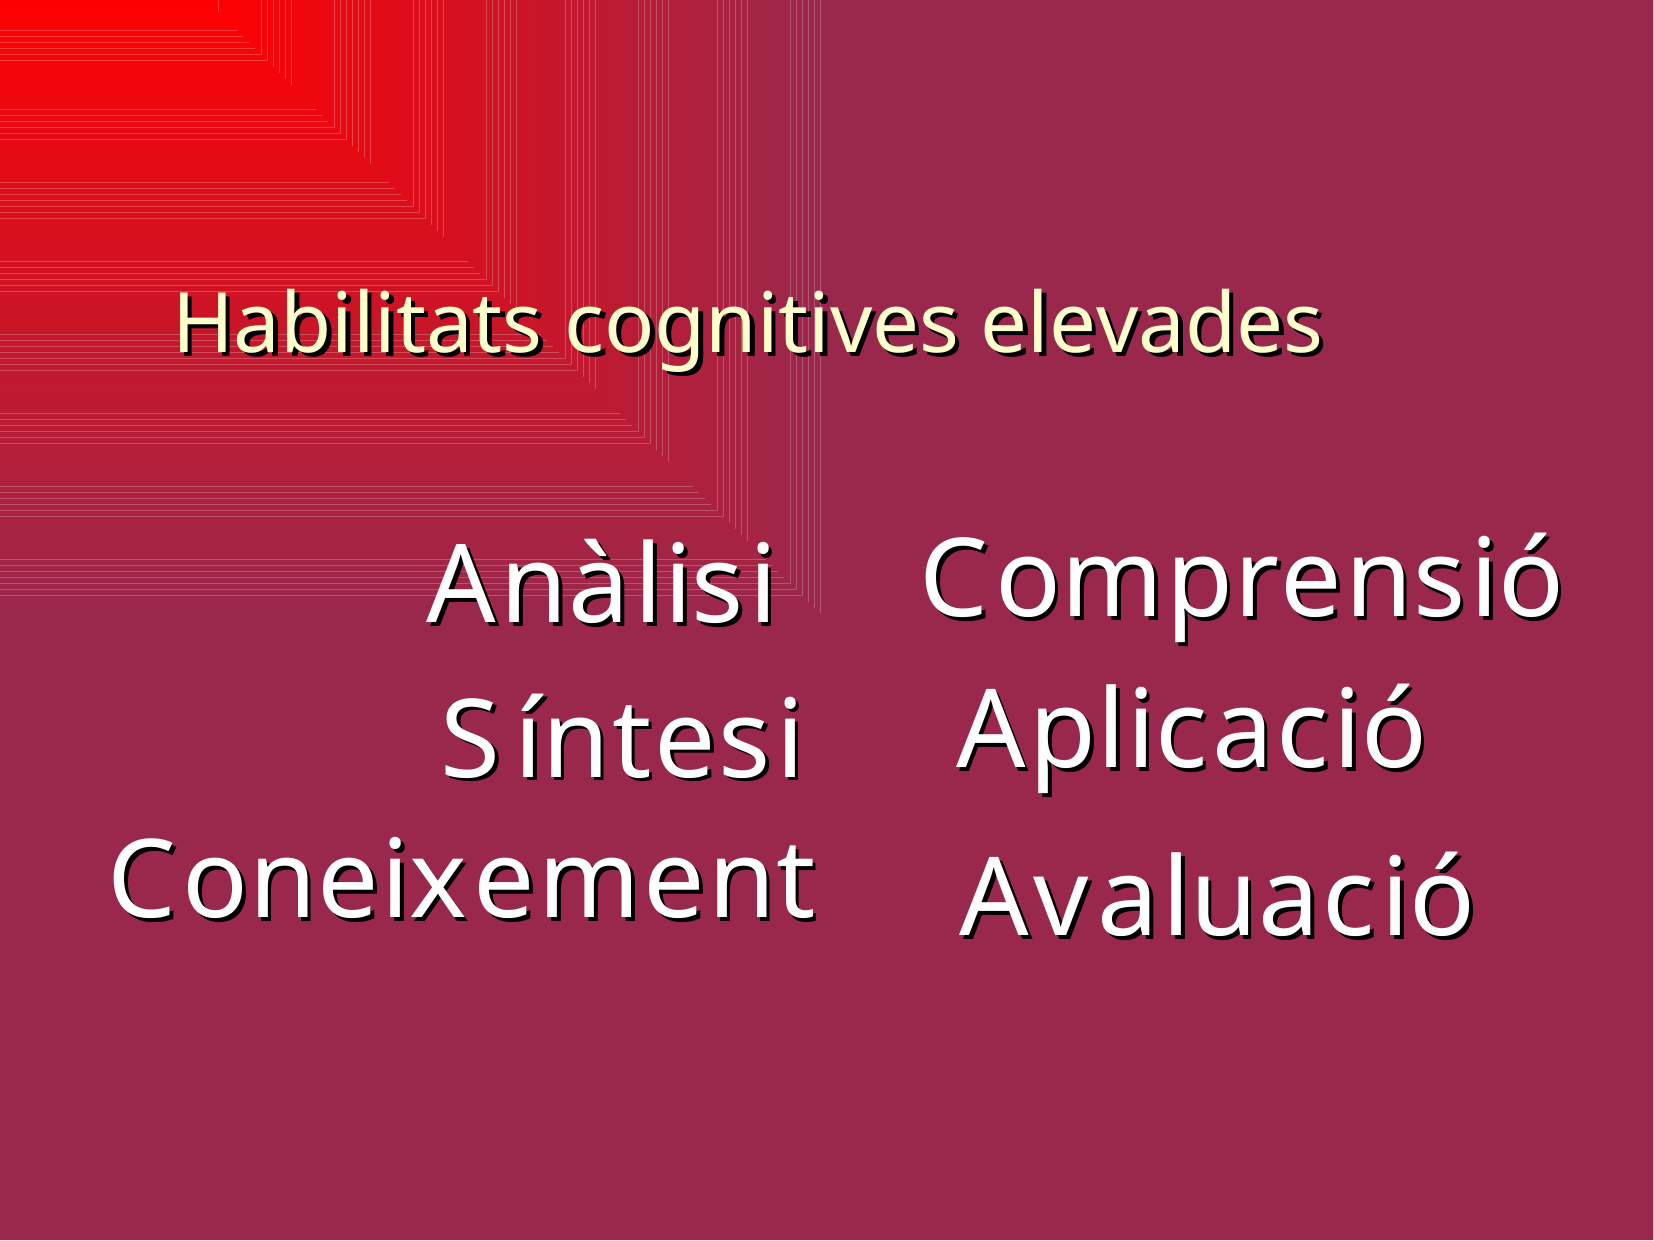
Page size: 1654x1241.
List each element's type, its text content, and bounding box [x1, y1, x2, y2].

picture [88, 662, 845, 953]
text_box Habilitats cognitives elevades [172, 261, 1513, 377]
picture [902, 501, 1588, 652]
picture [937, 653, 1453, 804]
picture [410, 508, 803, 659]
picture [941, 821, 1499, 972]
